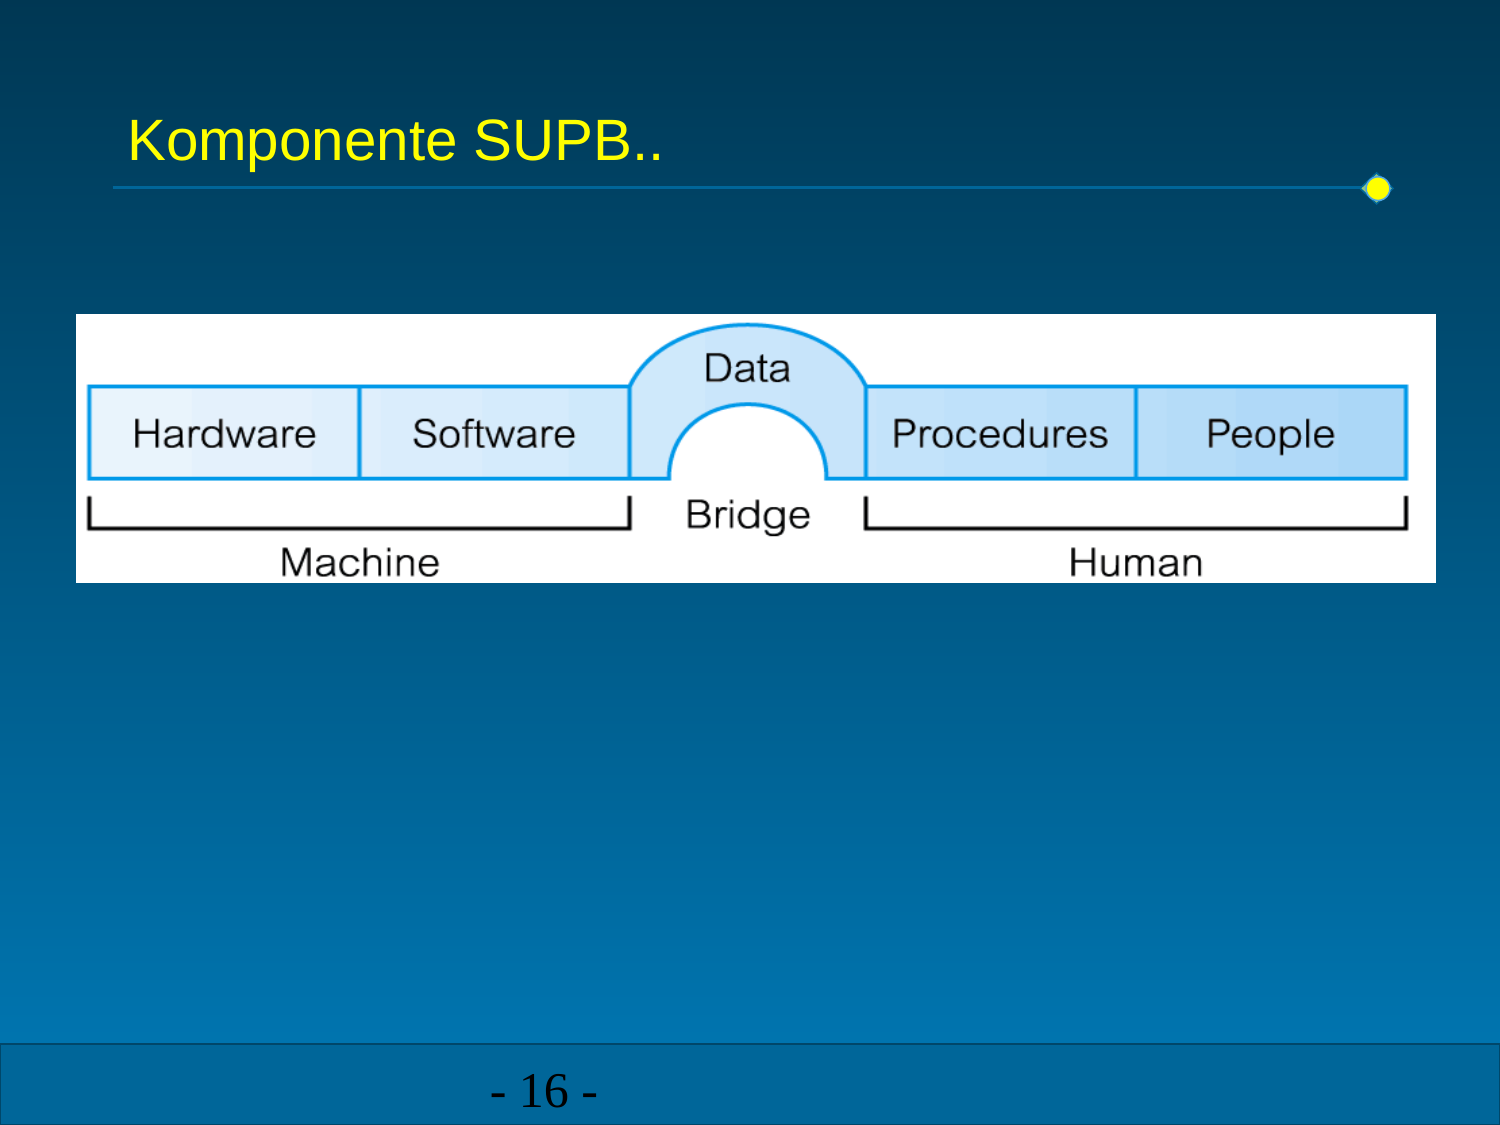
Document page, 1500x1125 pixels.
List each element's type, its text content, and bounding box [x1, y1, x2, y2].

picture [77, 315, 1435, 582]
title Komponente SUPB.. [112, 94, 1388, 181]
